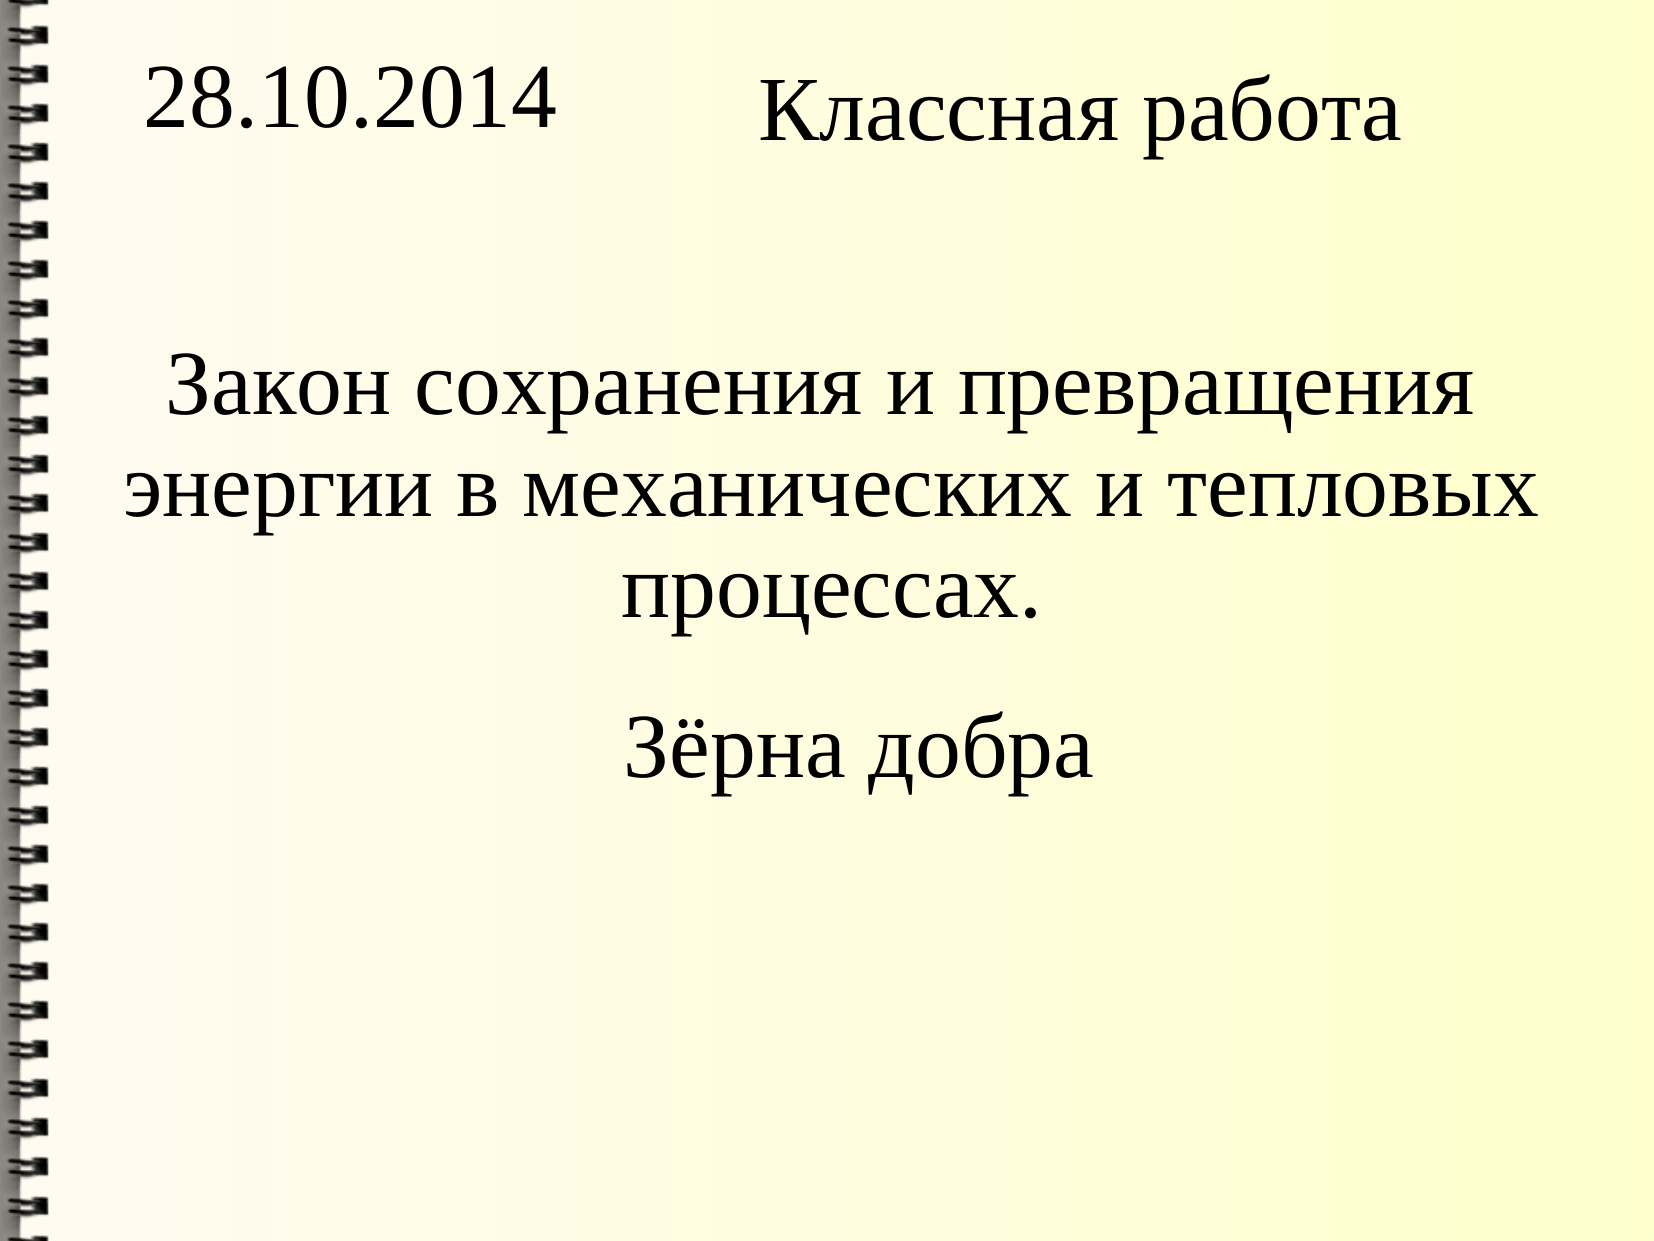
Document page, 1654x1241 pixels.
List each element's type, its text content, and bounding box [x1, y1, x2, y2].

picture [0, 0, 1654, 1241]
text_box 28.10.2014 [134, 46, 591, 148]
text_box Классная работа [649, 59, 1536, 161]
title Закон сохранения и превращения энергии в механических и тепловых процессах. [88, 333, 1577, 740]
text_box Зёрна добра [531, 695, 1211, 798]
